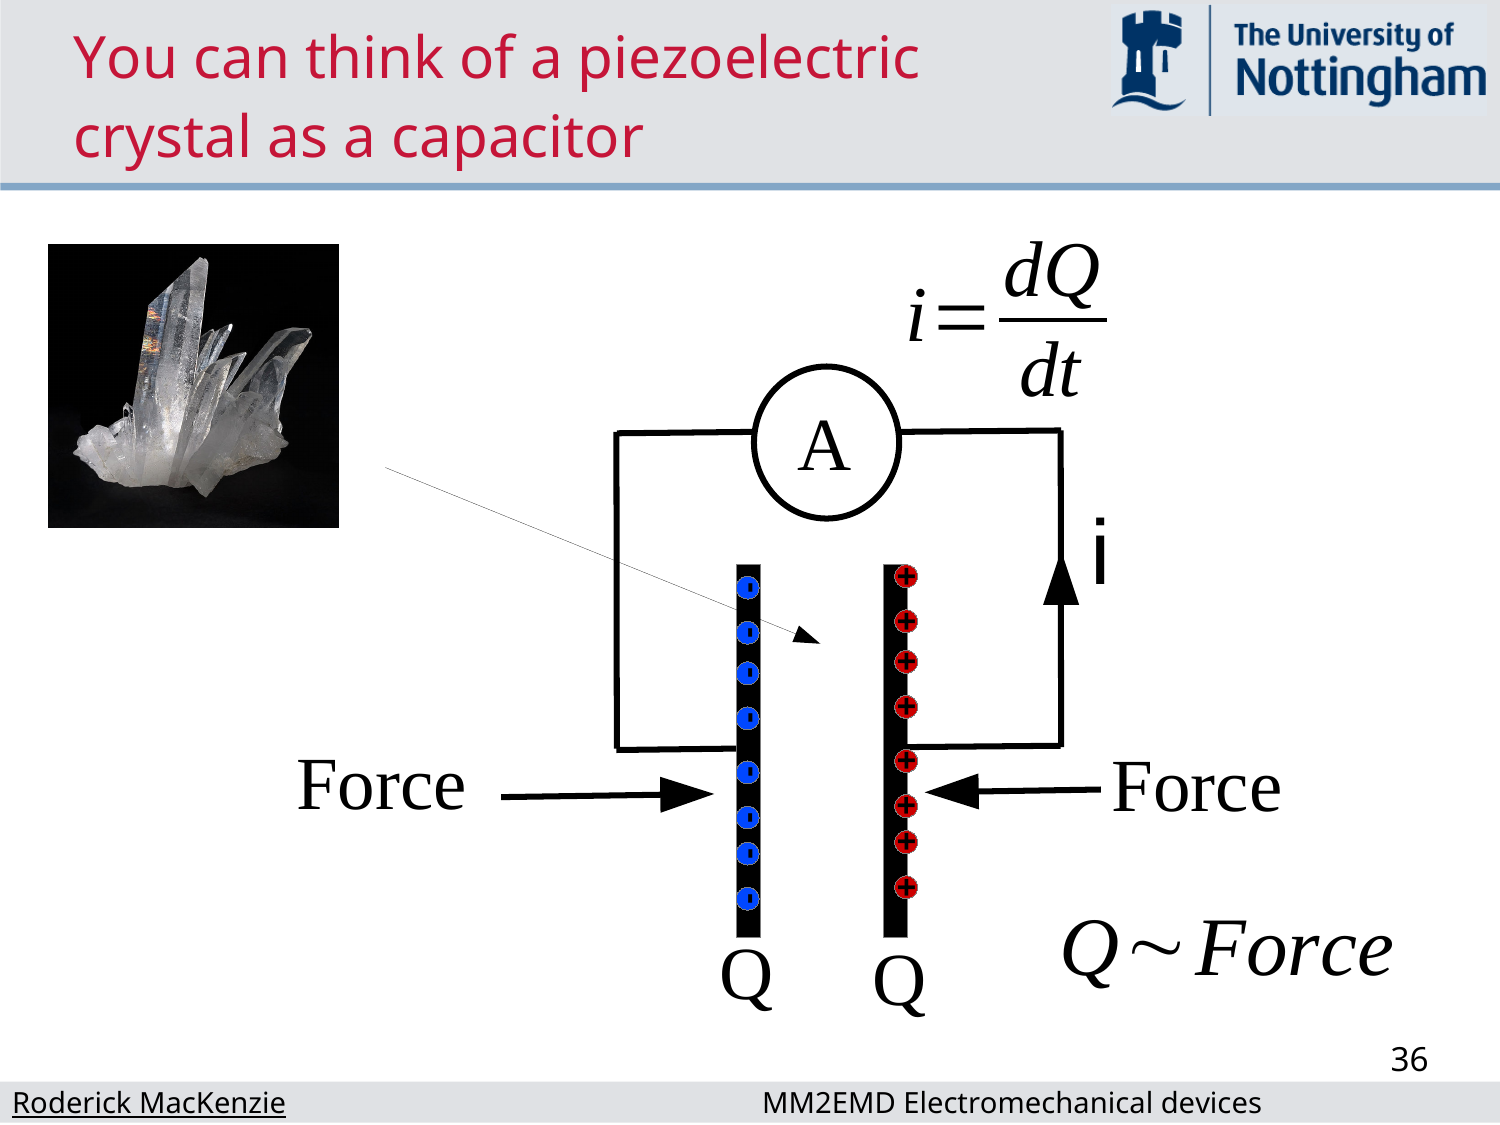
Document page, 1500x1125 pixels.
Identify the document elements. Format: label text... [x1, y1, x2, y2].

text_box - [736, 842, 760, 866]
text_box - [736, 706, 760, 730]
text_box + [894, 749, 918, 773]
chart [1053, 902, 1400, 995]
text_box Q [704, 917, 789, 1022]
text_box Q [857, 923, 942, 1029]
text_box + [894, 875, 918, 899]
text_box [883, 564, 908, 923]
text_box i [1075, 494, 1146, 660]
text_box - [736, 806, 760, 829]
text_box + [894, 794, 918, 818]
text_box + [894, 564, 918, 588]
text_box - [736, 621, 760, 645]
picture [48, 244, 339, 528]
text_box [736, 611, 761, 917]
text_box - [736, 661, 760, 685]
text_box + [894, 695, 918, 719]
text_box Force [1096, 728, 1298, 834]
text_box A [782, 387, 867, 493]
text_box - [736, 887, 760, 911]
text_box + [894, 609, 918, 633]
text_box - [736, 760, 760, 784]
picture [1111, 4, 1487, 116]
text_box + [894, 830, 918, 854]
text_box Force [281, 726, 482, 832]
chart [899, 225, 1117, 413]
title You can think of a piezoelectric crystal as a capacitor [59, 20, 1075, 172]
text_box <number> [1375, 1030, 1500, 1101]
text_box + [894, 650, 918, 674]
text_box - [736, 576, 760, 600]
text_box [736, 564, 761, 619]
